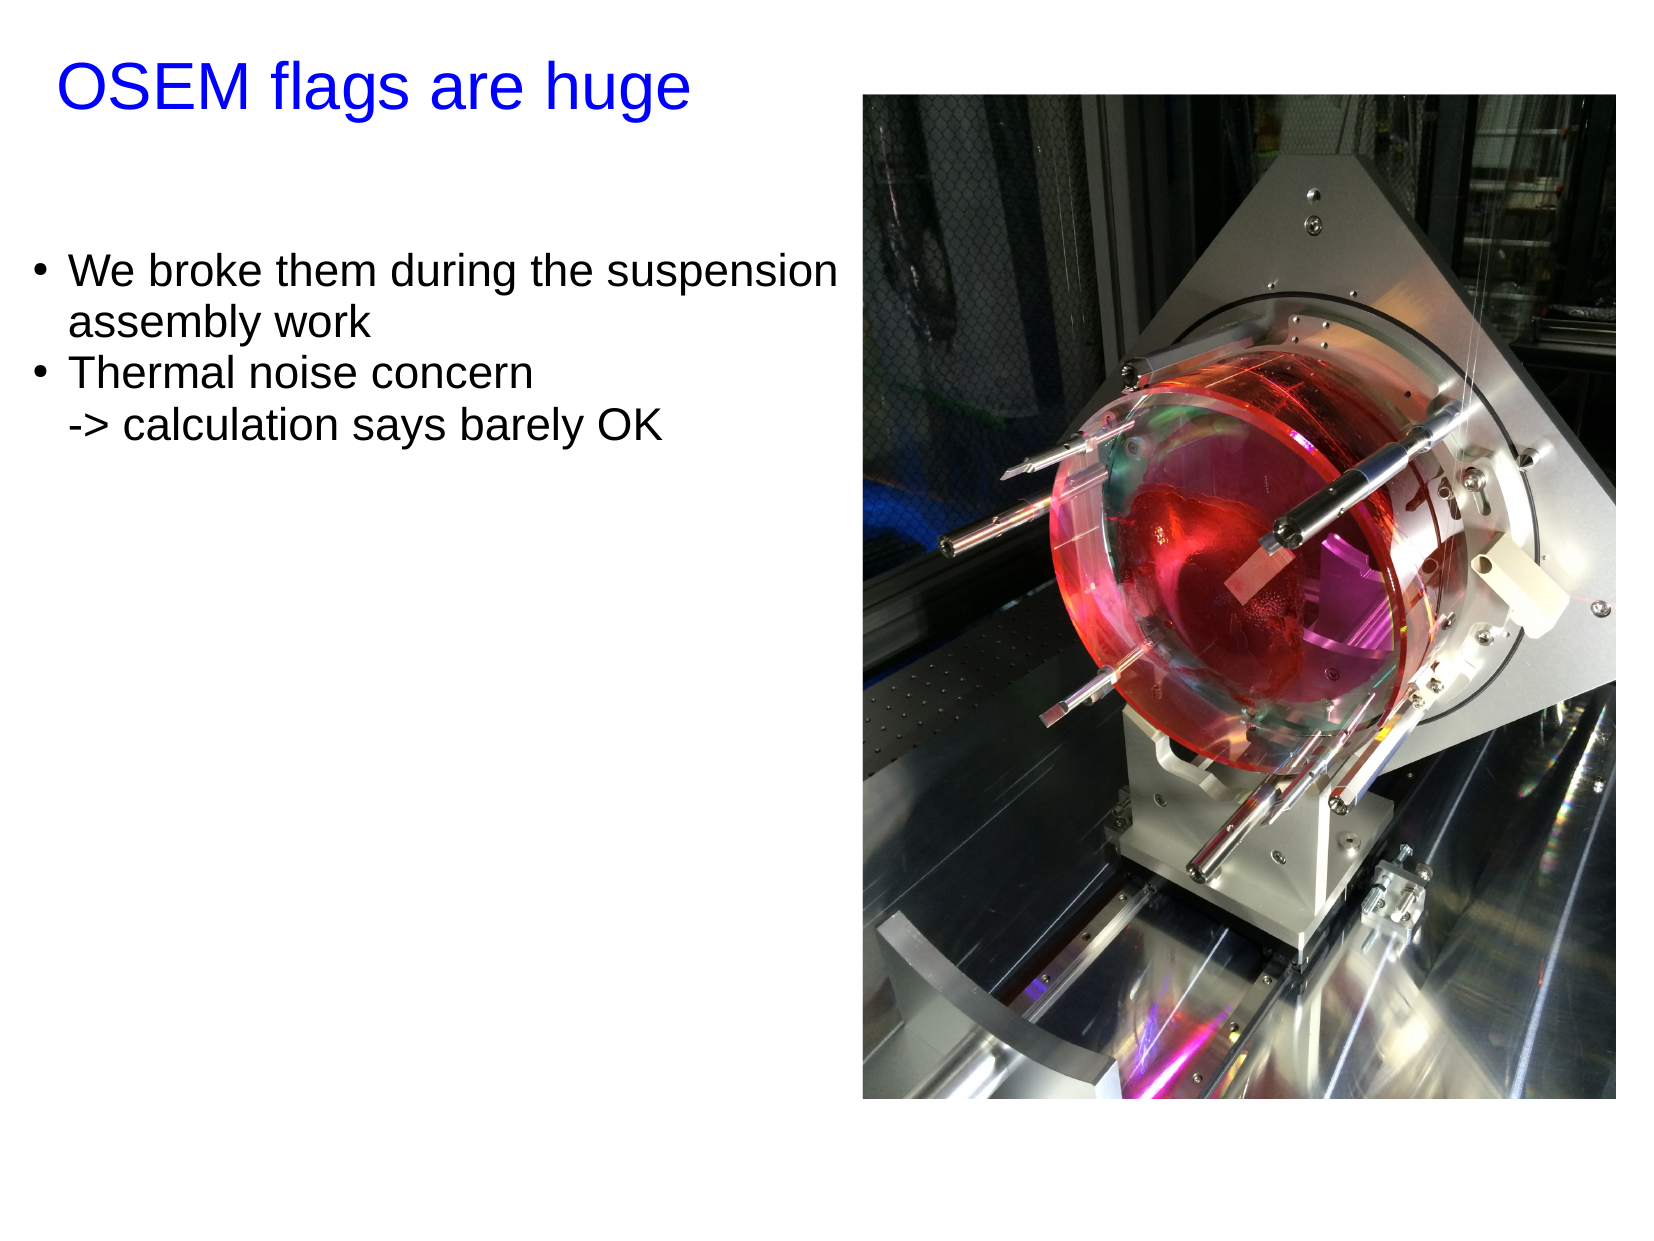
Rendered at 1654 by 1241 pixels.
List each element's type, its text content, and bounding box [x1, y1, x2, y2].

text_box We broke them during the suspension assembly work Thermal noise concern -> calculation says barely OK [17, 237, 855, 457]
picture [862, 94, 1616, 1099]
text_box OSEM flags are huge [41, 41, 709, 131]
